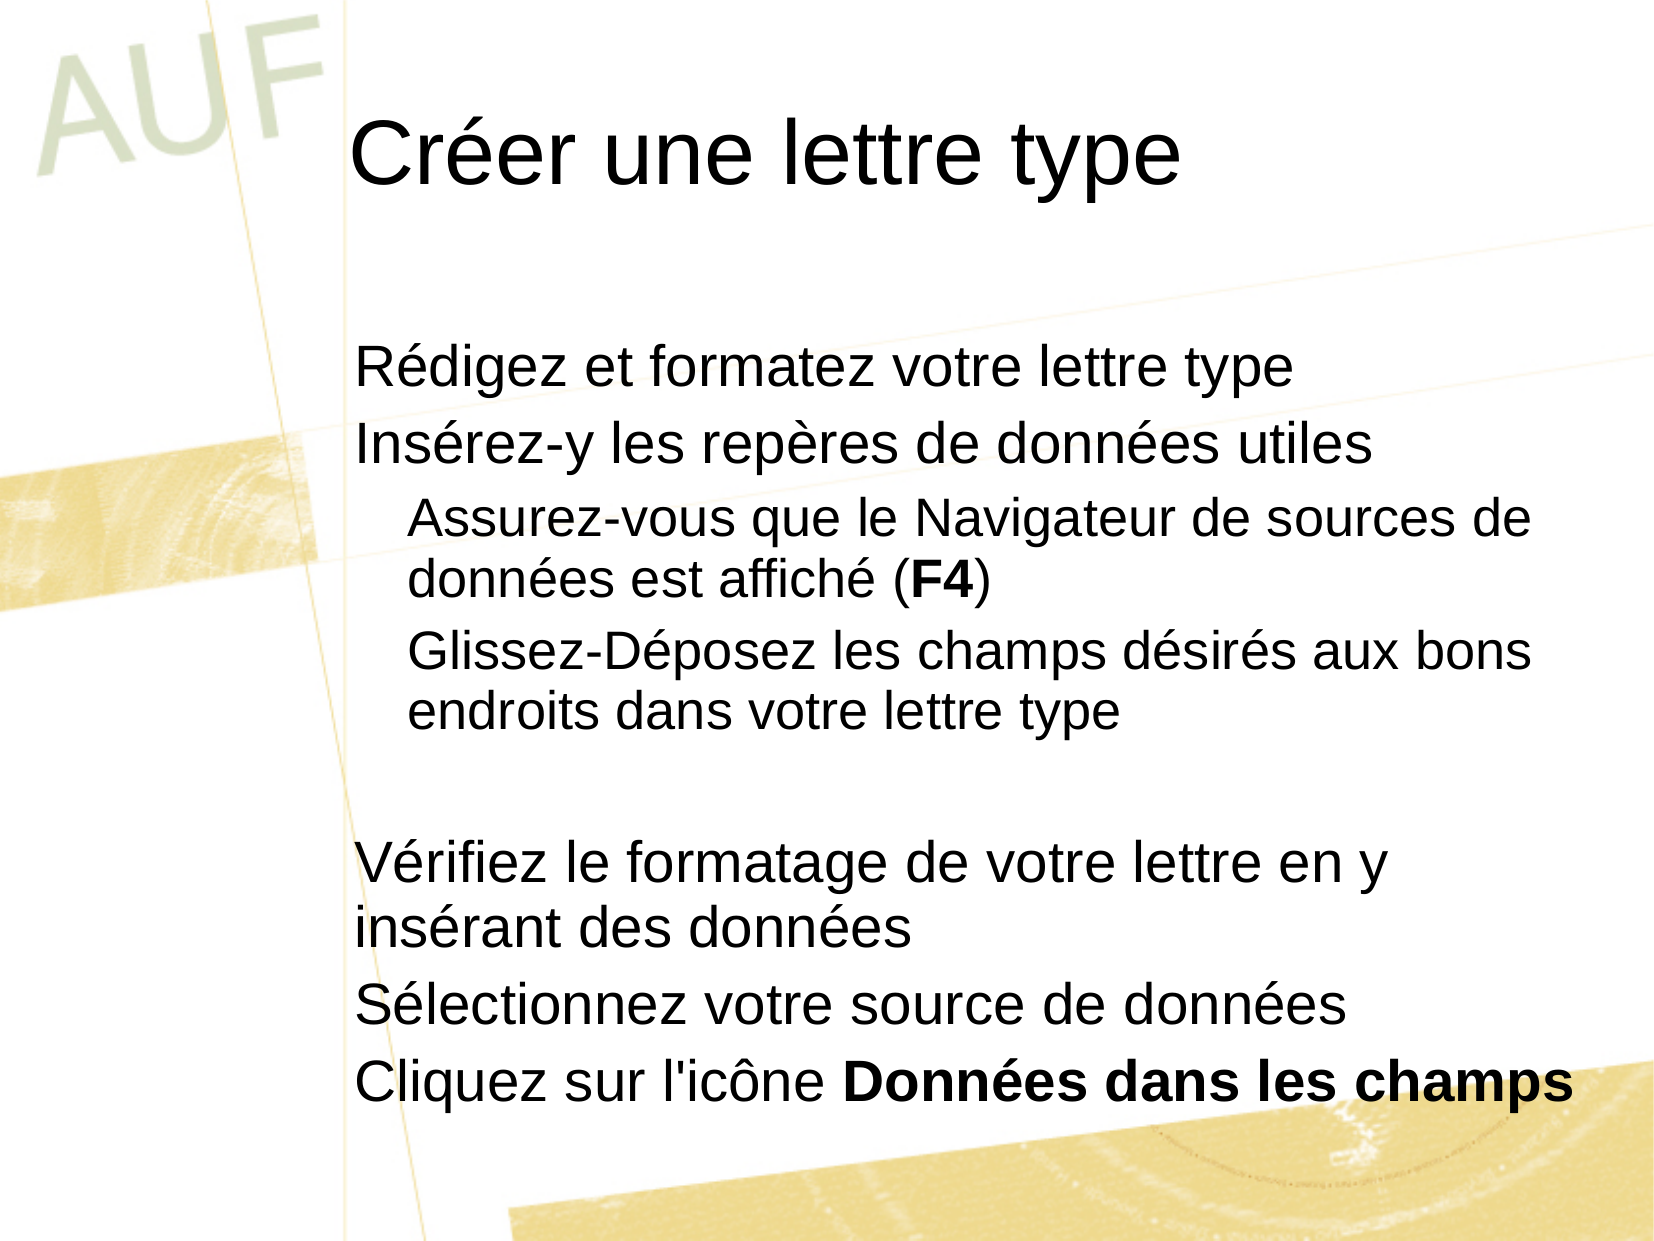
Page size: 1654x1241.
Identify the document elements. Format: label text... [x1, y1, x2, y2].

subtitle Rédigez et formatez votre lettre type Insérez-y les repères de données utiles Assurez-vous que le Navigateur de sources de données est affiché (F4) Glissez-Déposez les champs désirés aux bons endroits dans votre lettre type Vérifiez le formatage de votre lettre en y insérant des données Sélectionnez votre source de données Cliquez sur l'icône Données dans les champs [88, 266, 1577, 1182]
picture [0, 0, 1654, 1241]
title Créer une lettre type [82, 49, 1571, 257]
